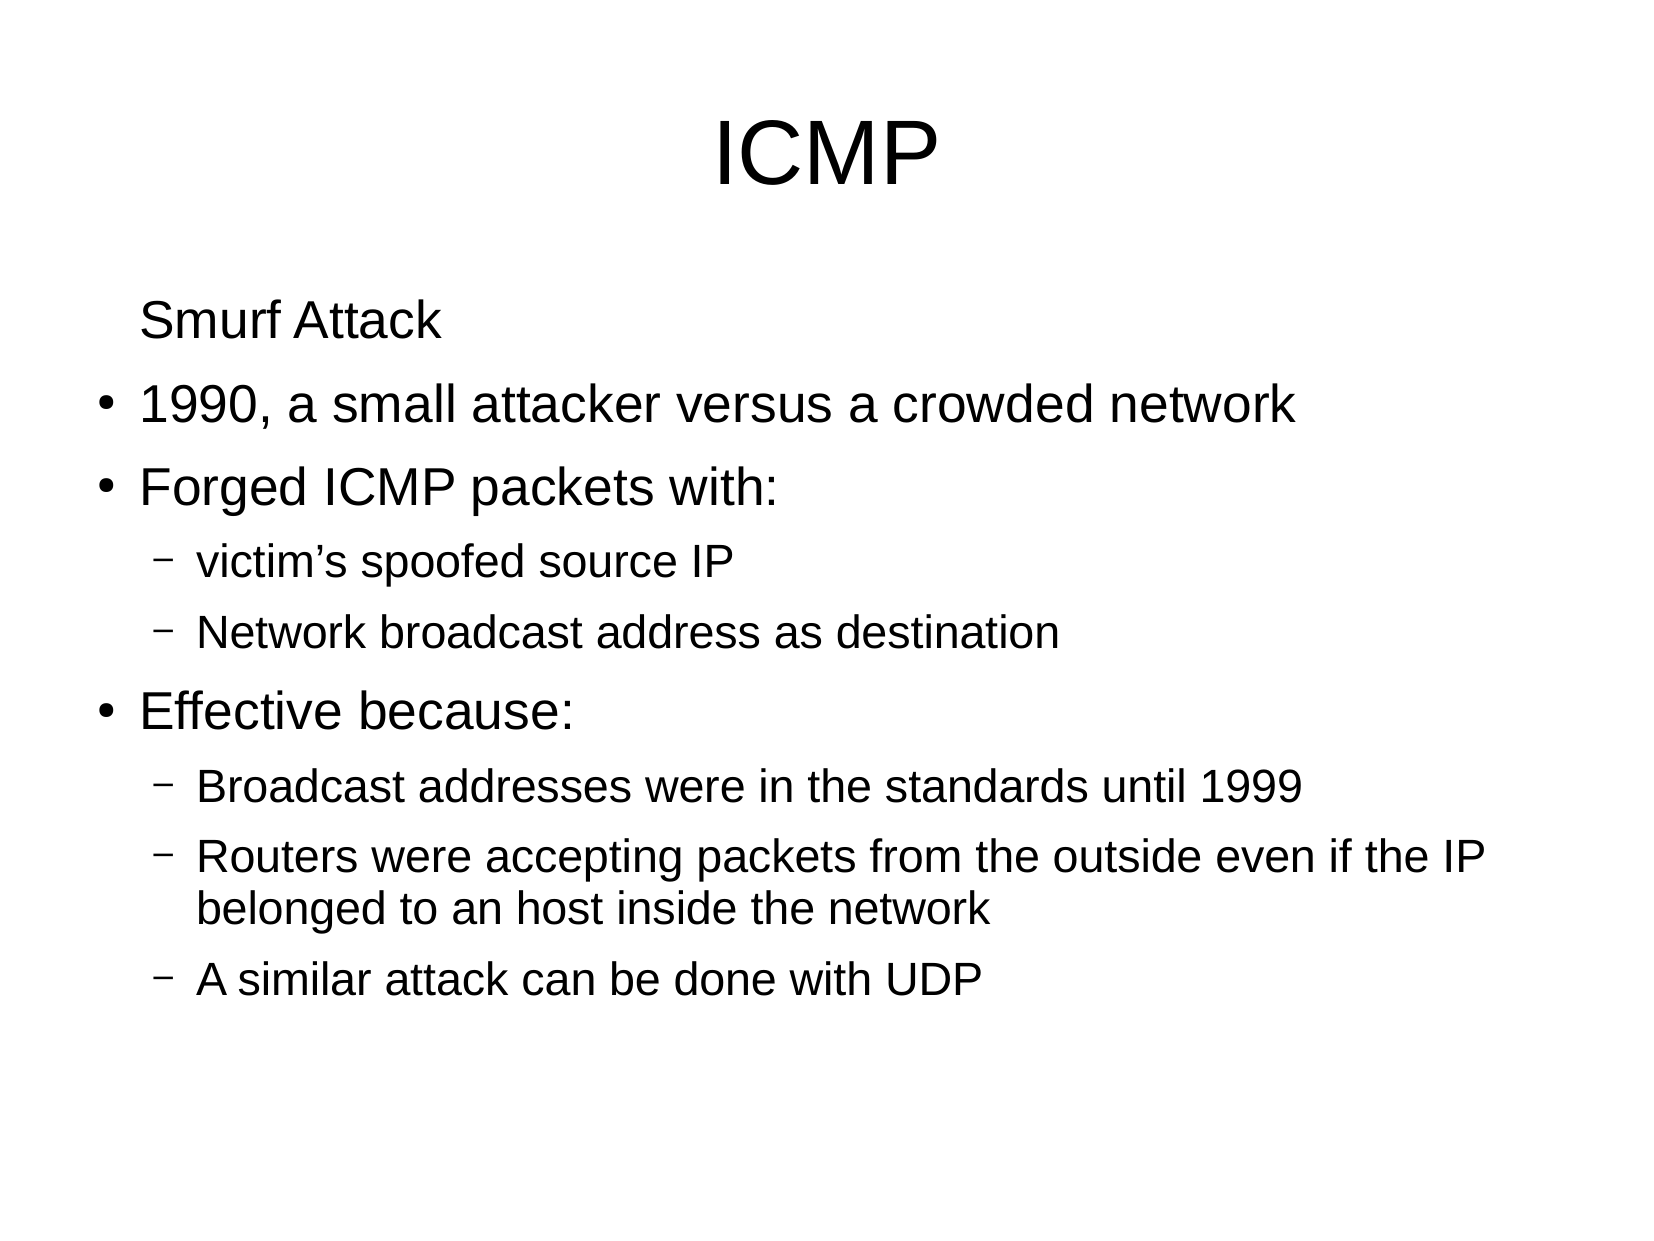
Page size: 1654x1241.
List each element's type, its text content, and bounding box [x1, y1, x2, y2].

title ICMP [82, 49, 1571, 257]
list Smurf Attack 1990, a small attacker versus a crowded network Forged ICMP packets with: victim’s spoofed source IP Network broadcast address as destination Effective because: Broadcast addresses were in the standards until 1999 Routers were accepting packets from the outside even if the IP belonged to an host inside the network A similar attack can be done with UDP [82, 290, 1571, 1010]
